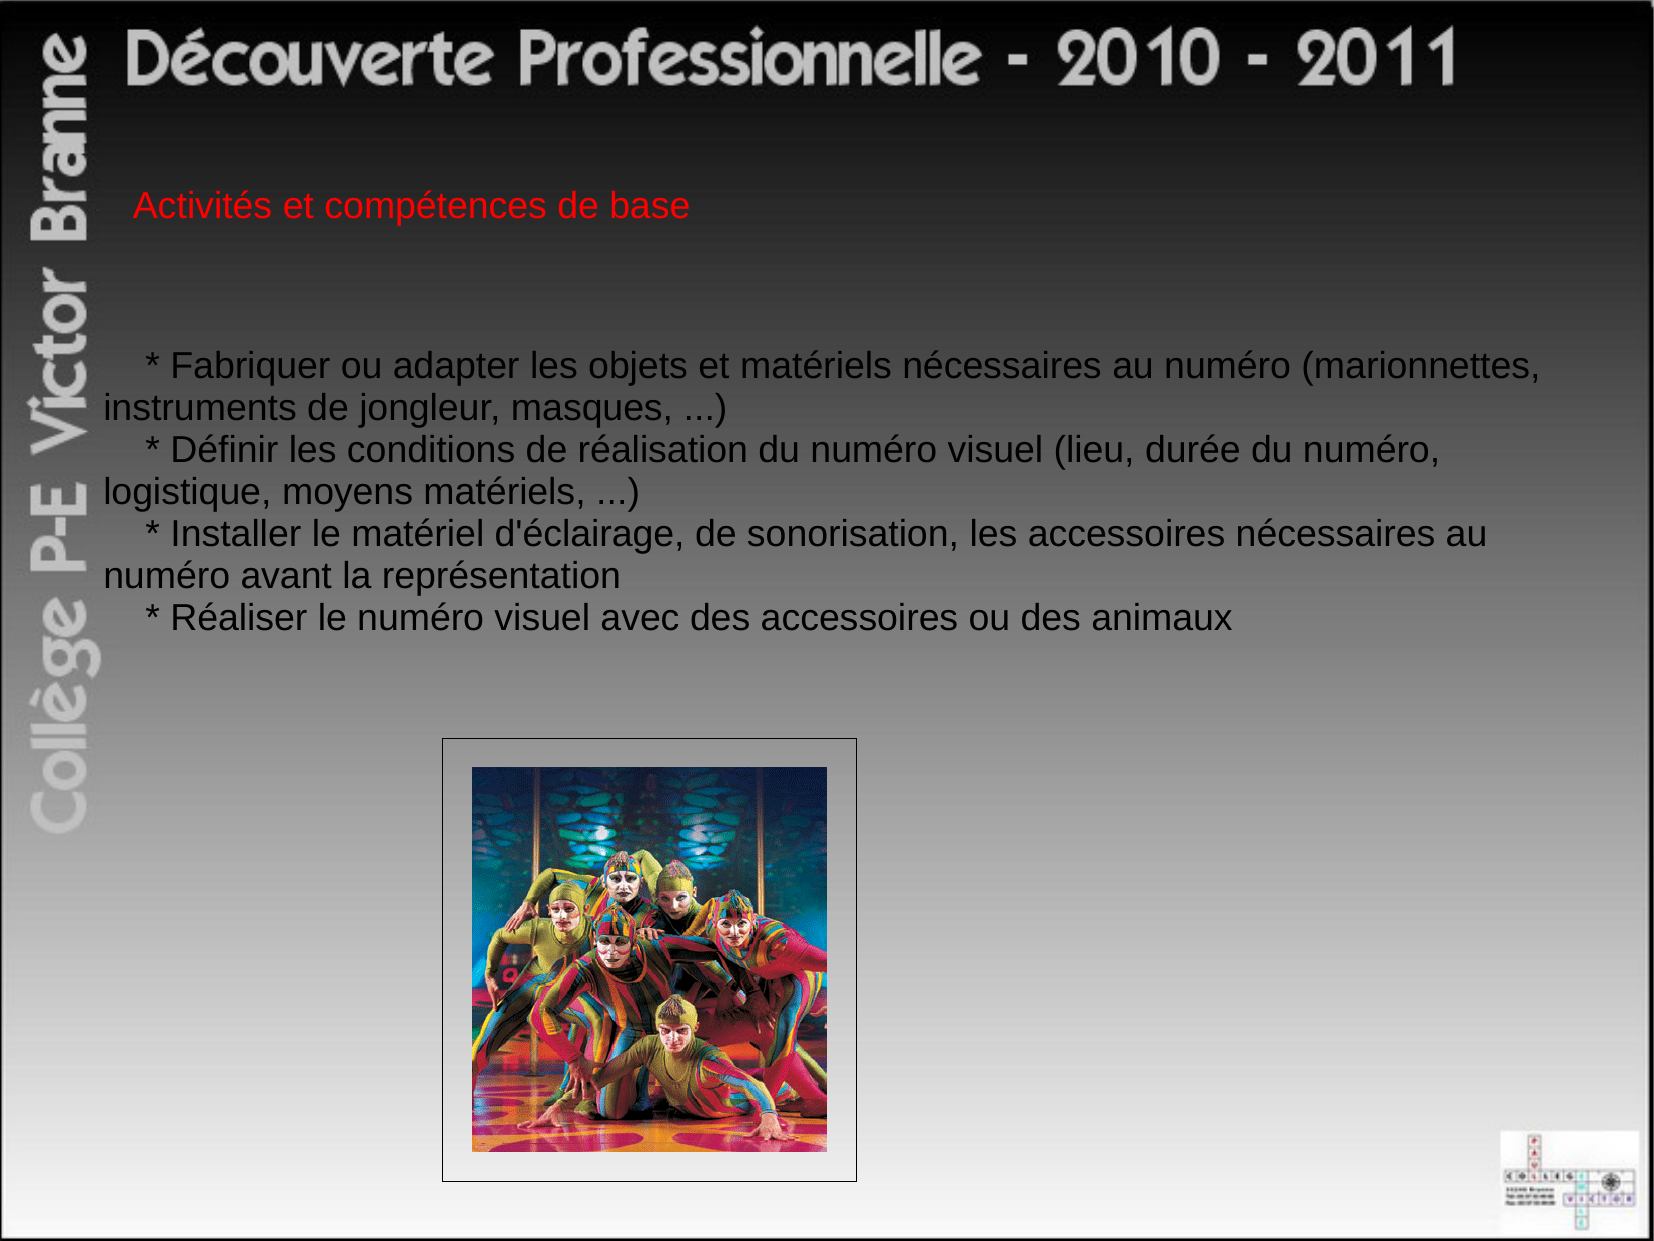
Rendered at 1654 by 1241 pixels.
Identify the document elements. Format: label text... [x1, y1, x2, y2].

text_box Activités et compétences de base [118, 177, 706, 252]
text_box * Fabriquer ou adapter les objets et matériels nécessaires au numéro (marionnettes, instruments de jongleur, masques, ...) * Définir les conditions de réalisation du numéro visuel (lieu, durée du numéro, logistique, moyens matériels, ...) * Installer le matériel d'éclairage, de sonorisation, les accessoires nécessaires au numéro avant la représentation * Réaliser le numéro visuel avec des accessoires ou des animaux [88, 252, 1595, 689]
picture [0, 0, 1654, 1241]
